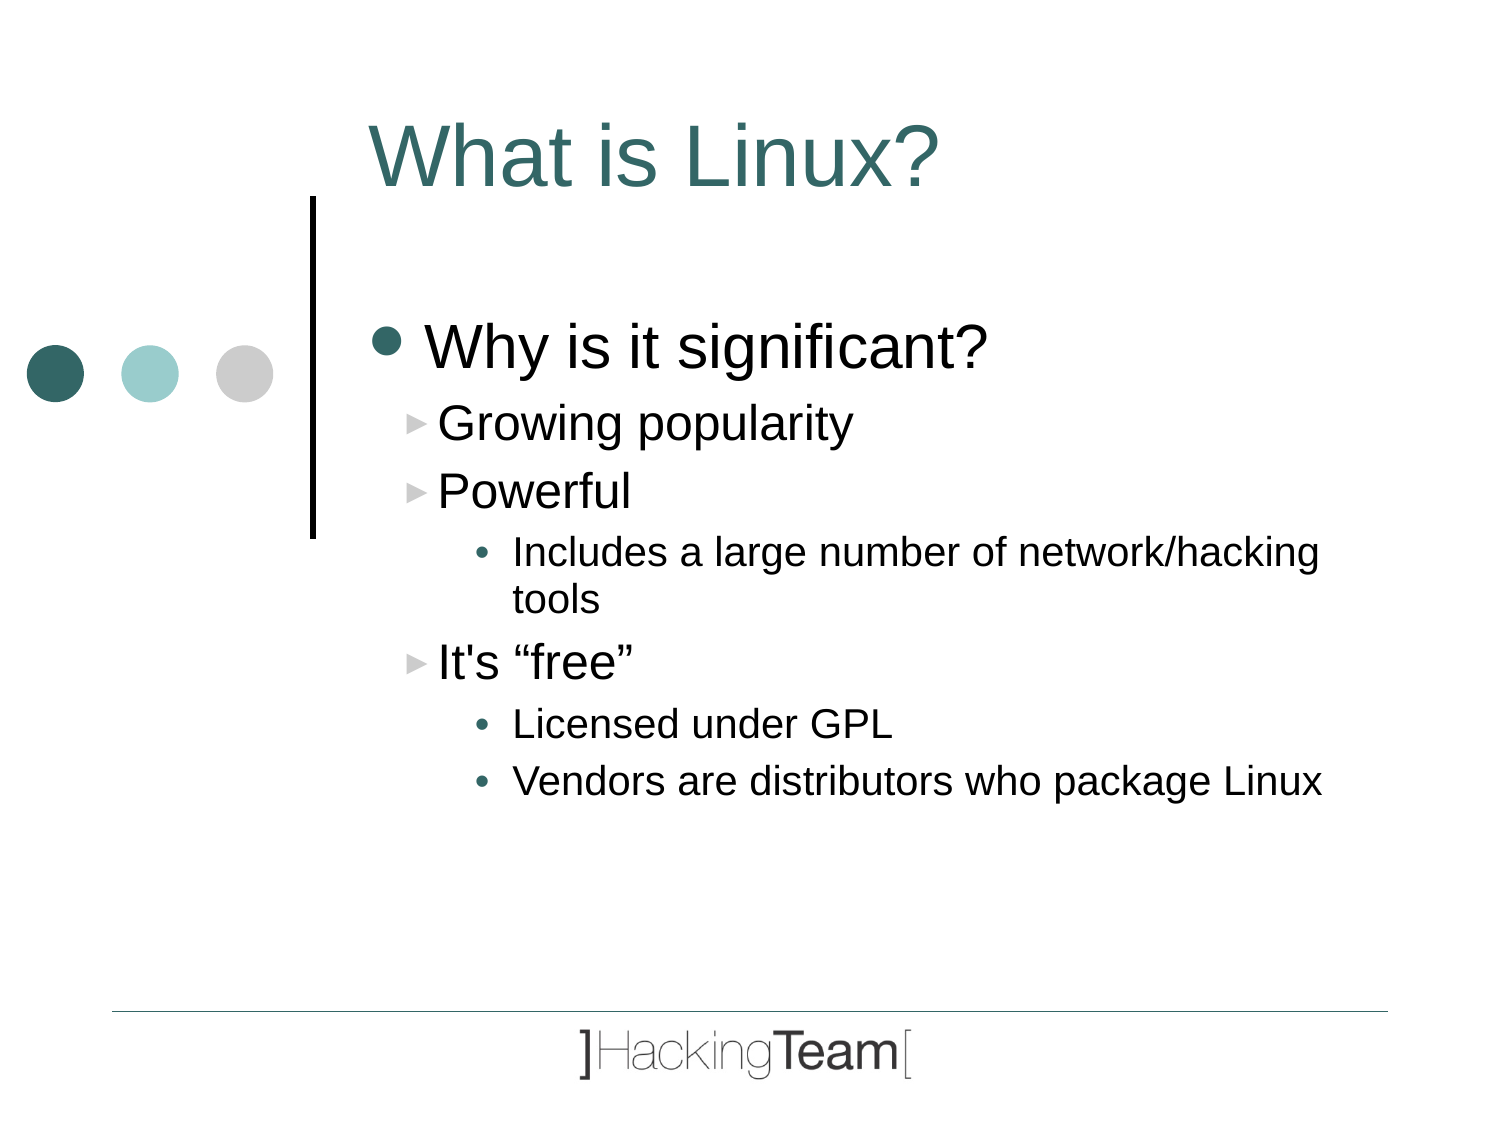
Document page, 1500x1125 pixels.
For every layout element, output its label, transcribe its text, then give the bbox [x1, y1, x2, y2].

list Why is it significant? Growing popularity Powerful Includes a large number of network/hacking tools It's “free” Licensed under GPL Vendors are distributors who package Linux [249, 312, 1401, 1041]
title What is Linux? [249, 38, 1401, 275]
picture [574, 1041, 916, 1084]
